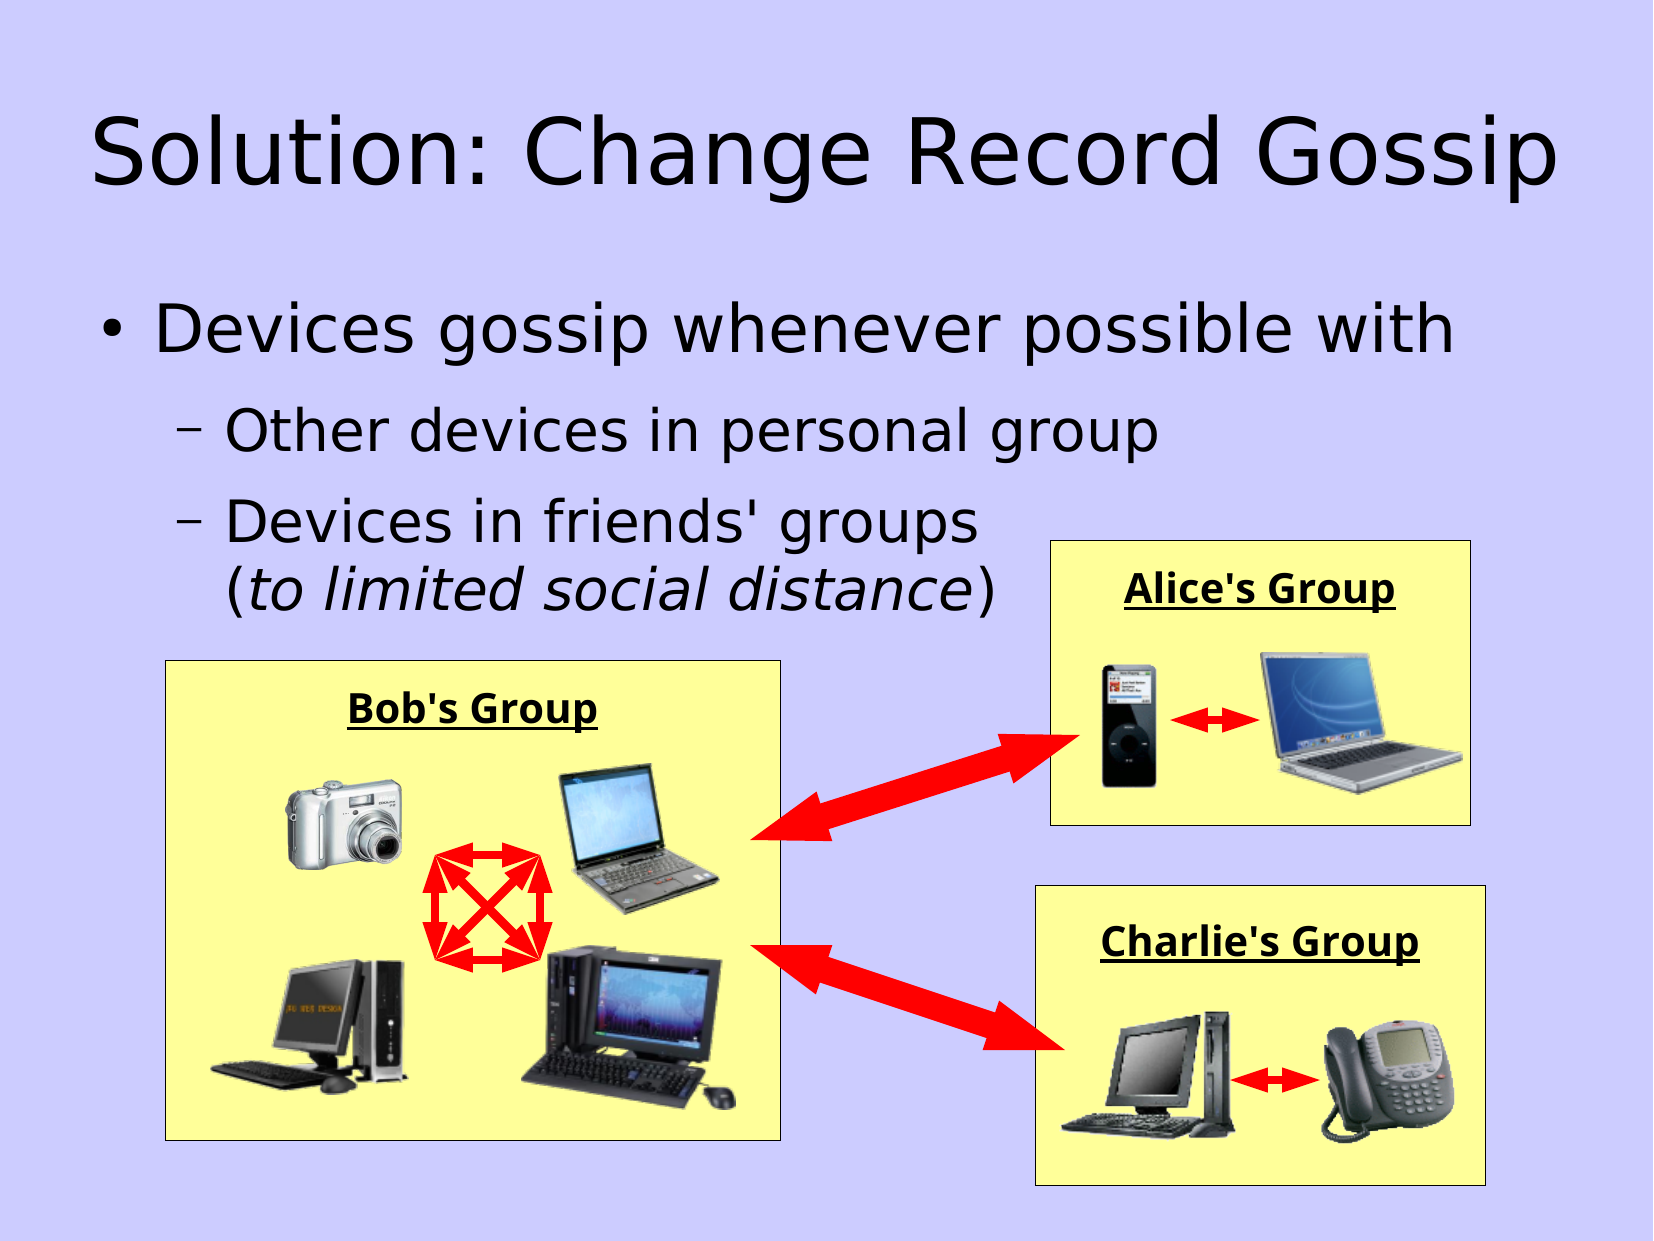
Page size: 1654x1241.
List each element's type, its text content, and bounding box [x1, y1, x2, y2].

text_box Bob's Group [165, 671, 781, 739]
picture [521, 945, 736, 1111]
text_box [165, 739, 781, 1141]
text_box [1035, 885, 1486, 904]
text_box [1035, 971, 1486, 1186]
list Devices gossip whenever possible with Other devices in personal group Devices in friends' groups (to limited social distance) [82, 290, 1571, 626]
picture [558, 763, 721, 916]
text_box [1050, 540, 1471, 551]
text_box Charlie's Group [1035, 904, 1486, 971]
picture [1095, 659, 1165, 796]
text_box [165, 660, 781, 671]
picture [1050, 1005, 1246, 1156]
picture [1320, 1019, 1456, 1145]
text_box Alice's Group [1050, 551, 1471, 619]
picture [1260, 652, 1463, 796]
text_box [1050, 619, 1471, 826]
title Solution: Change Record Gossip [82, 49, 1571, 257]
picture [210, 959, 409, 1096]
picture [285, 779, 402, 871]
